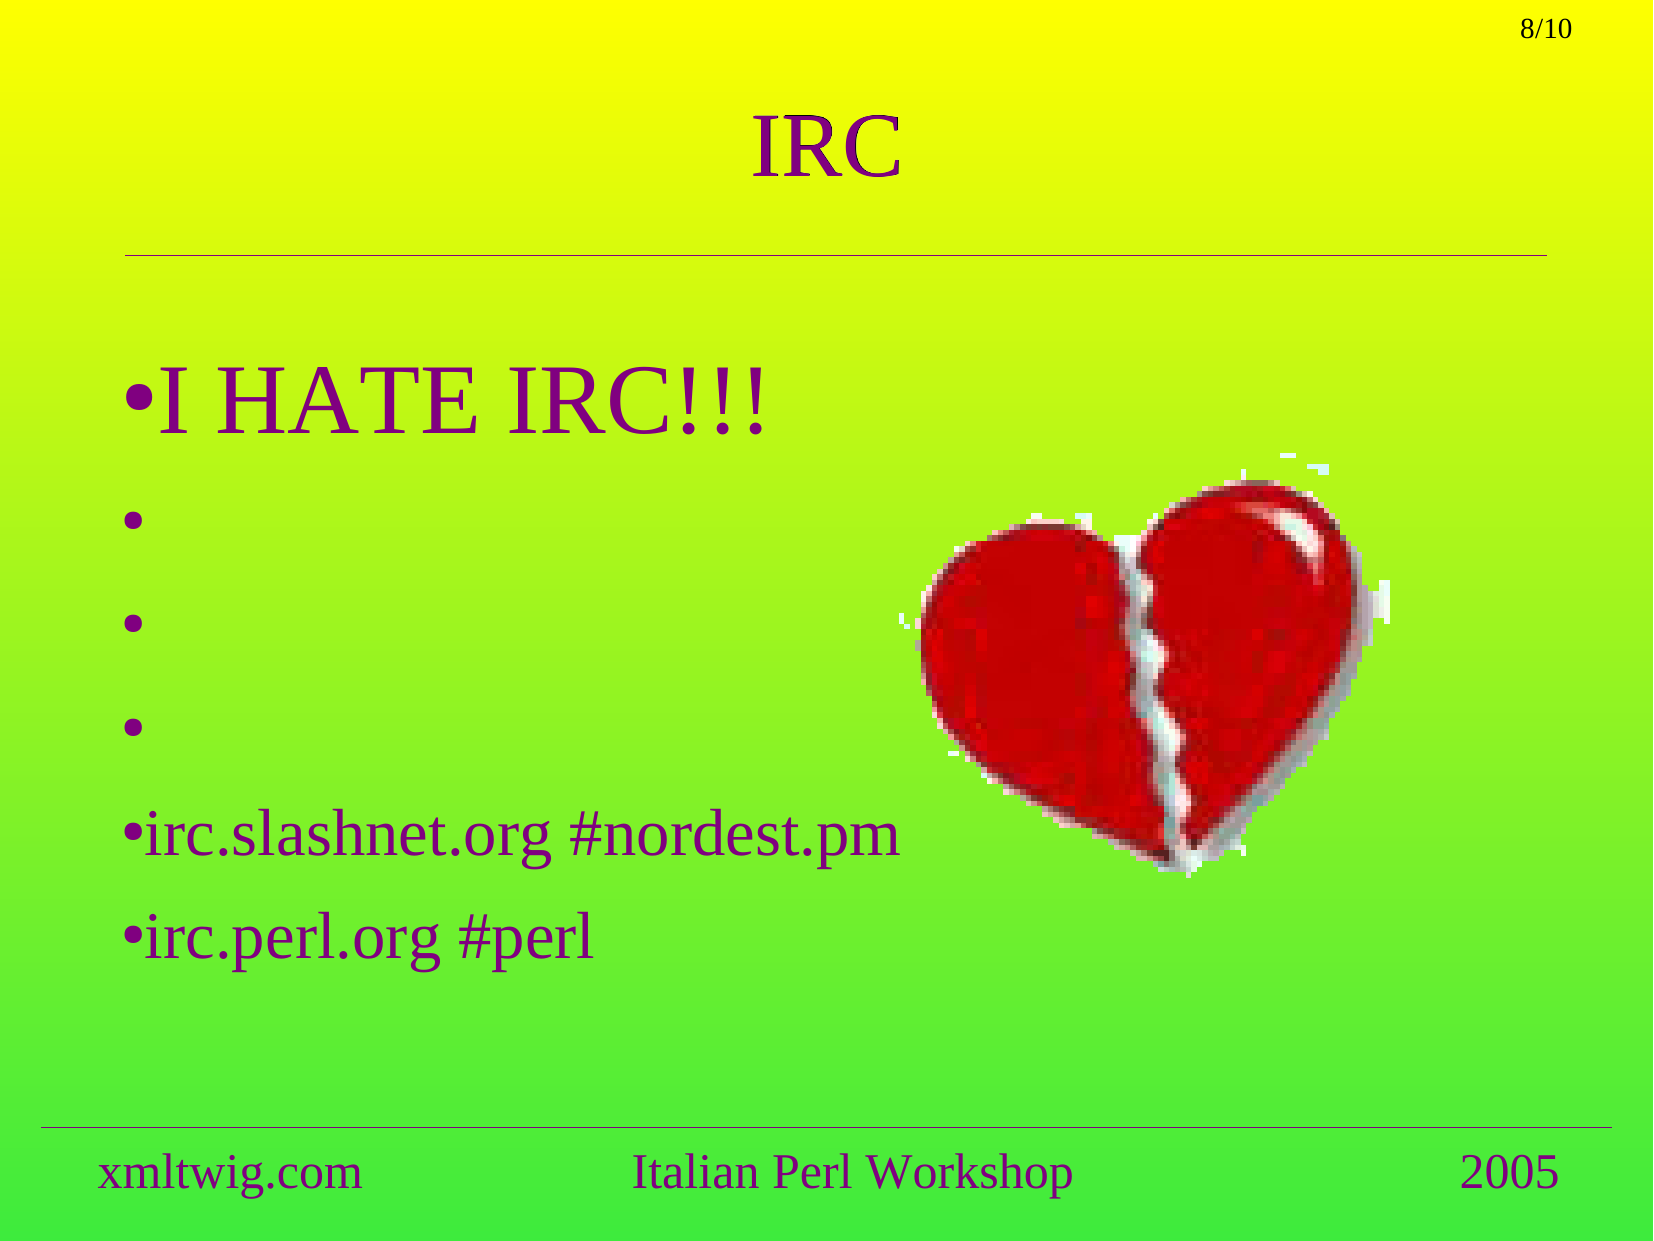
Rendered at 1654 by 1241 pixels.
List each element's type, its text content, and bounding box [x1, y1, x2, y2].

list I HATE IRC!!! irc.slashnet.org #nordest.pm irc.perl.org #perl [121, 344, 1533, 1094]
picture [899, 453, 1407, 917]
title IRC [121, 66, 1533, 225]
